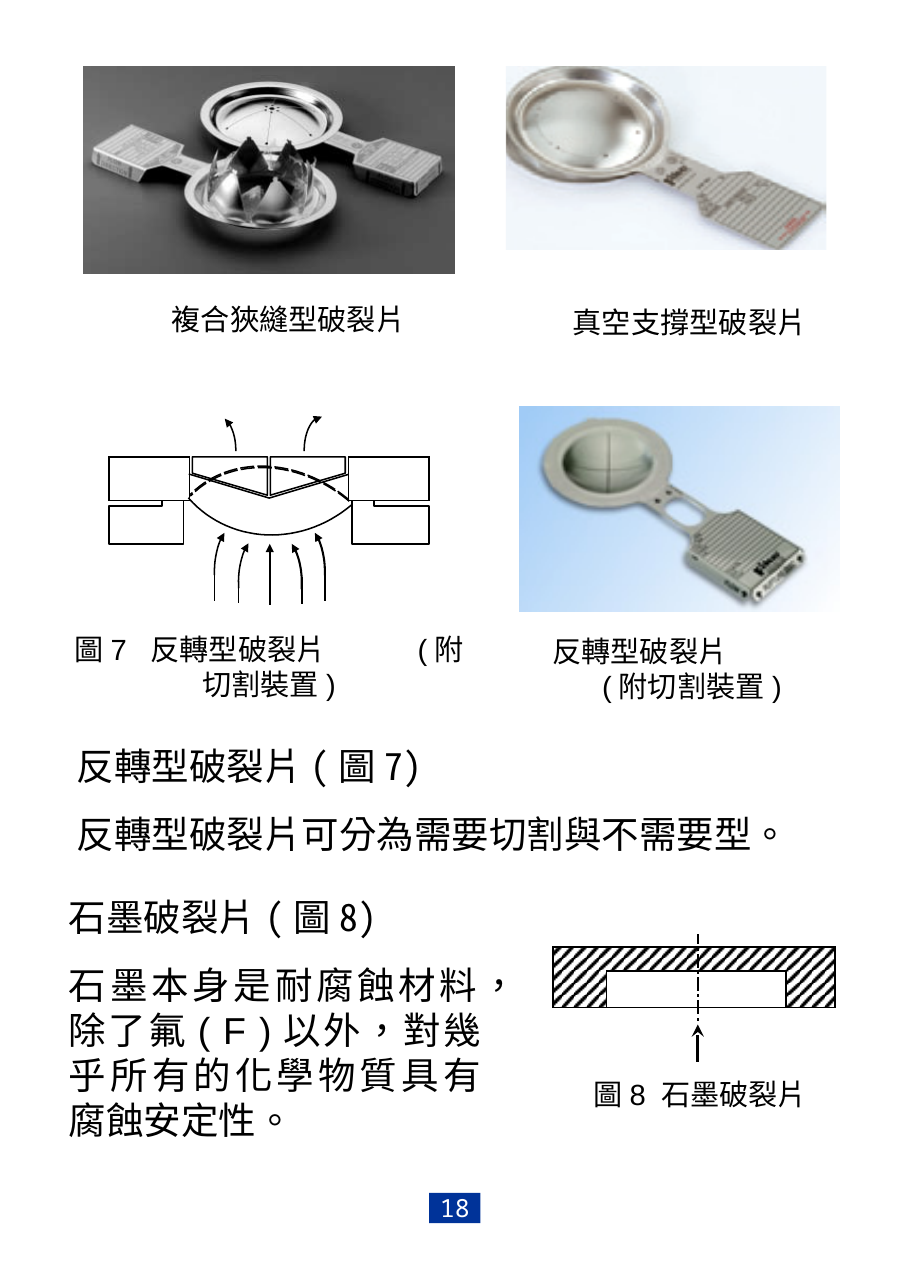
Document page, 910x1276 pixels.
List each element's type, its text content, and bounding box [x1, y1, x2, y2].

text_box 複合狹縫型破裂片 [147, 293, 430, 345]
text_box 圖7 反轉型破裂片 (附切割裝置) [57, 623, 481, 710]
text_box 反轉型破裂片(圖7) 反轉型破裂片可分為需要切割與不需要型。 [76, 734, 859, 865]
text_box [192, 456, 268, 496]
text_box 反轉型破裂片 (附切割裝置) [519, 625, 865, 712]
text_box 圖8 石墨破裂片 [578, 1076, 823, 1112]
text_box [270, 456, 346, 496]
text_box 18 [429, 1192, 481, 1224]
picture [83, 66, 455, 274]
text_box [108, 456, 190, 545]
picture [505, 66, 827, 250]
text_box 真空支撐型破裂片 [557, 296, 830, 347]
text_box [552, 946, 835, 1008]
text_box 石墨破裂片(圖8) 石墨本身是耐腐蝕材料，除了氟( F )以外，對幾乎所有的化學物質具有腐蝕安定性。 [53, 885, 497, 1151]
picture [519, 406, 840, 612]
text_box [348, 456, 430, 545]
